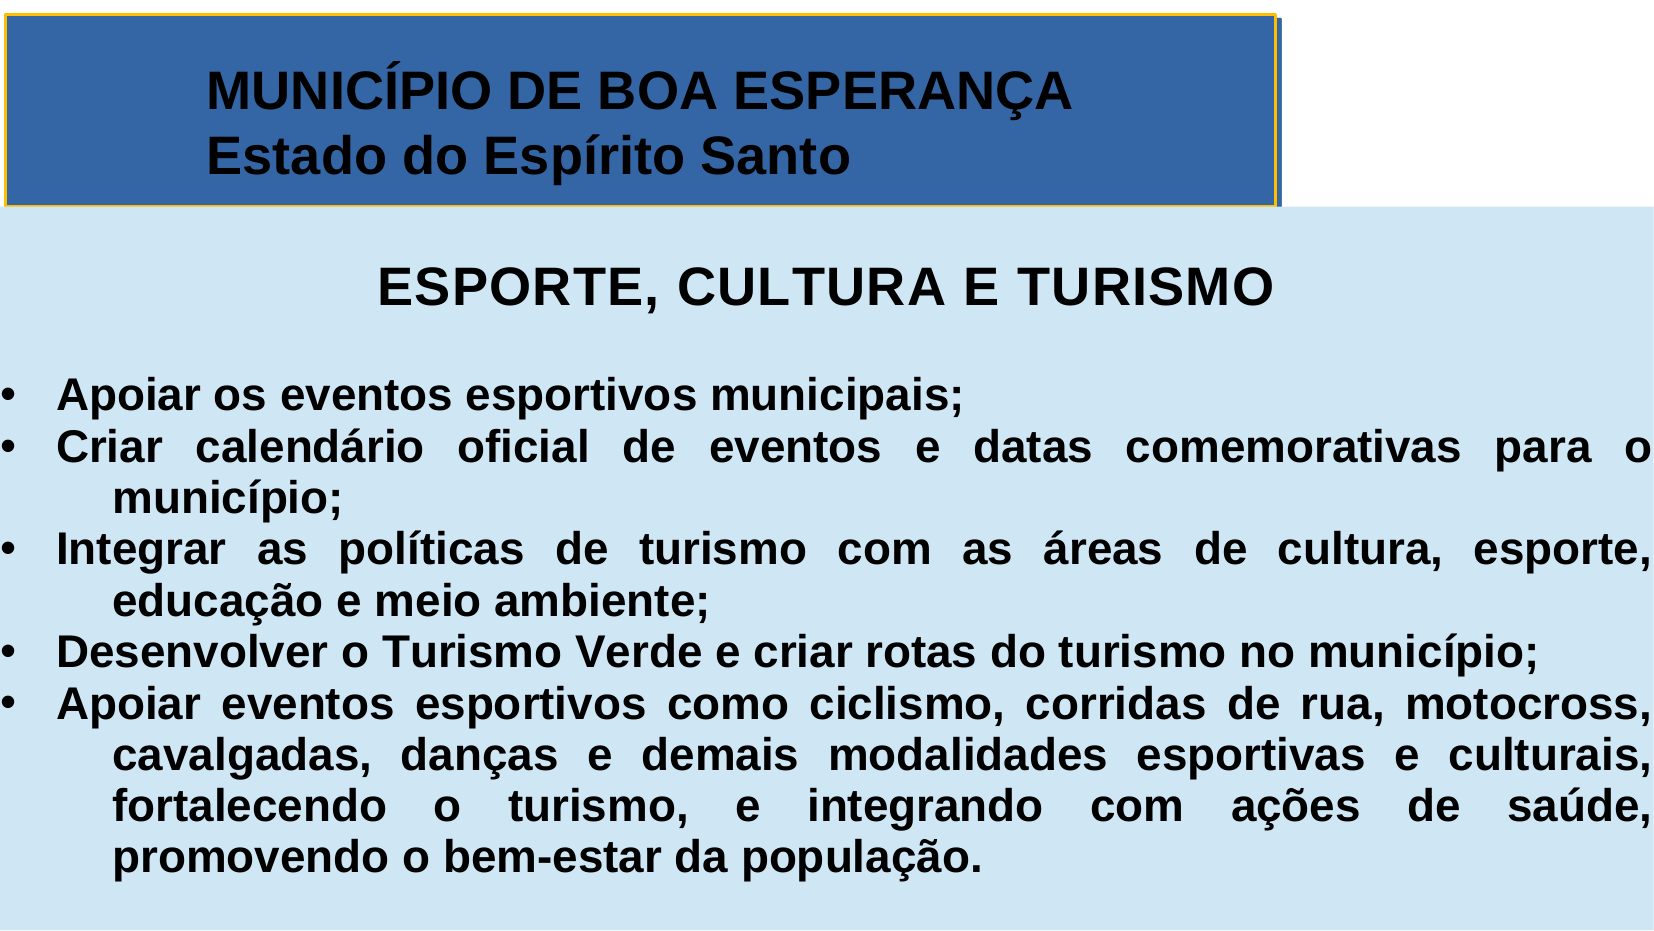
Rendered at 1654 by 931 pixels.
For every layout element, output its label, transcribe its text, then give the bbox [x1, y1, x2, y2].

subtitle ESPORTE, CULTURA E TURISMO Apoiar os eventos esportivos municipais; Criar calendário oficial de eventos e datas comemorativas para o município; Integrar as políticas de turismo com as áreas de cultura, esporte, educação e meio ambiente; Desenvolver o Turismo Verde e criar rotas do turismo no município; Apoiar eventos esportivos como ciclismo, corridas de rua, motocross, cavalgadas, danças e demais modalidades esportivas e culturais, fortalecendo o turismo, e integrando com ações de saúde, promovendo o bem-estar da população. [0, 206, 1654, 931]
title MUNICÍPIO DE BOA ESPERANÇA Estado do Espírito Santo [59, 35, 1152, 189]
